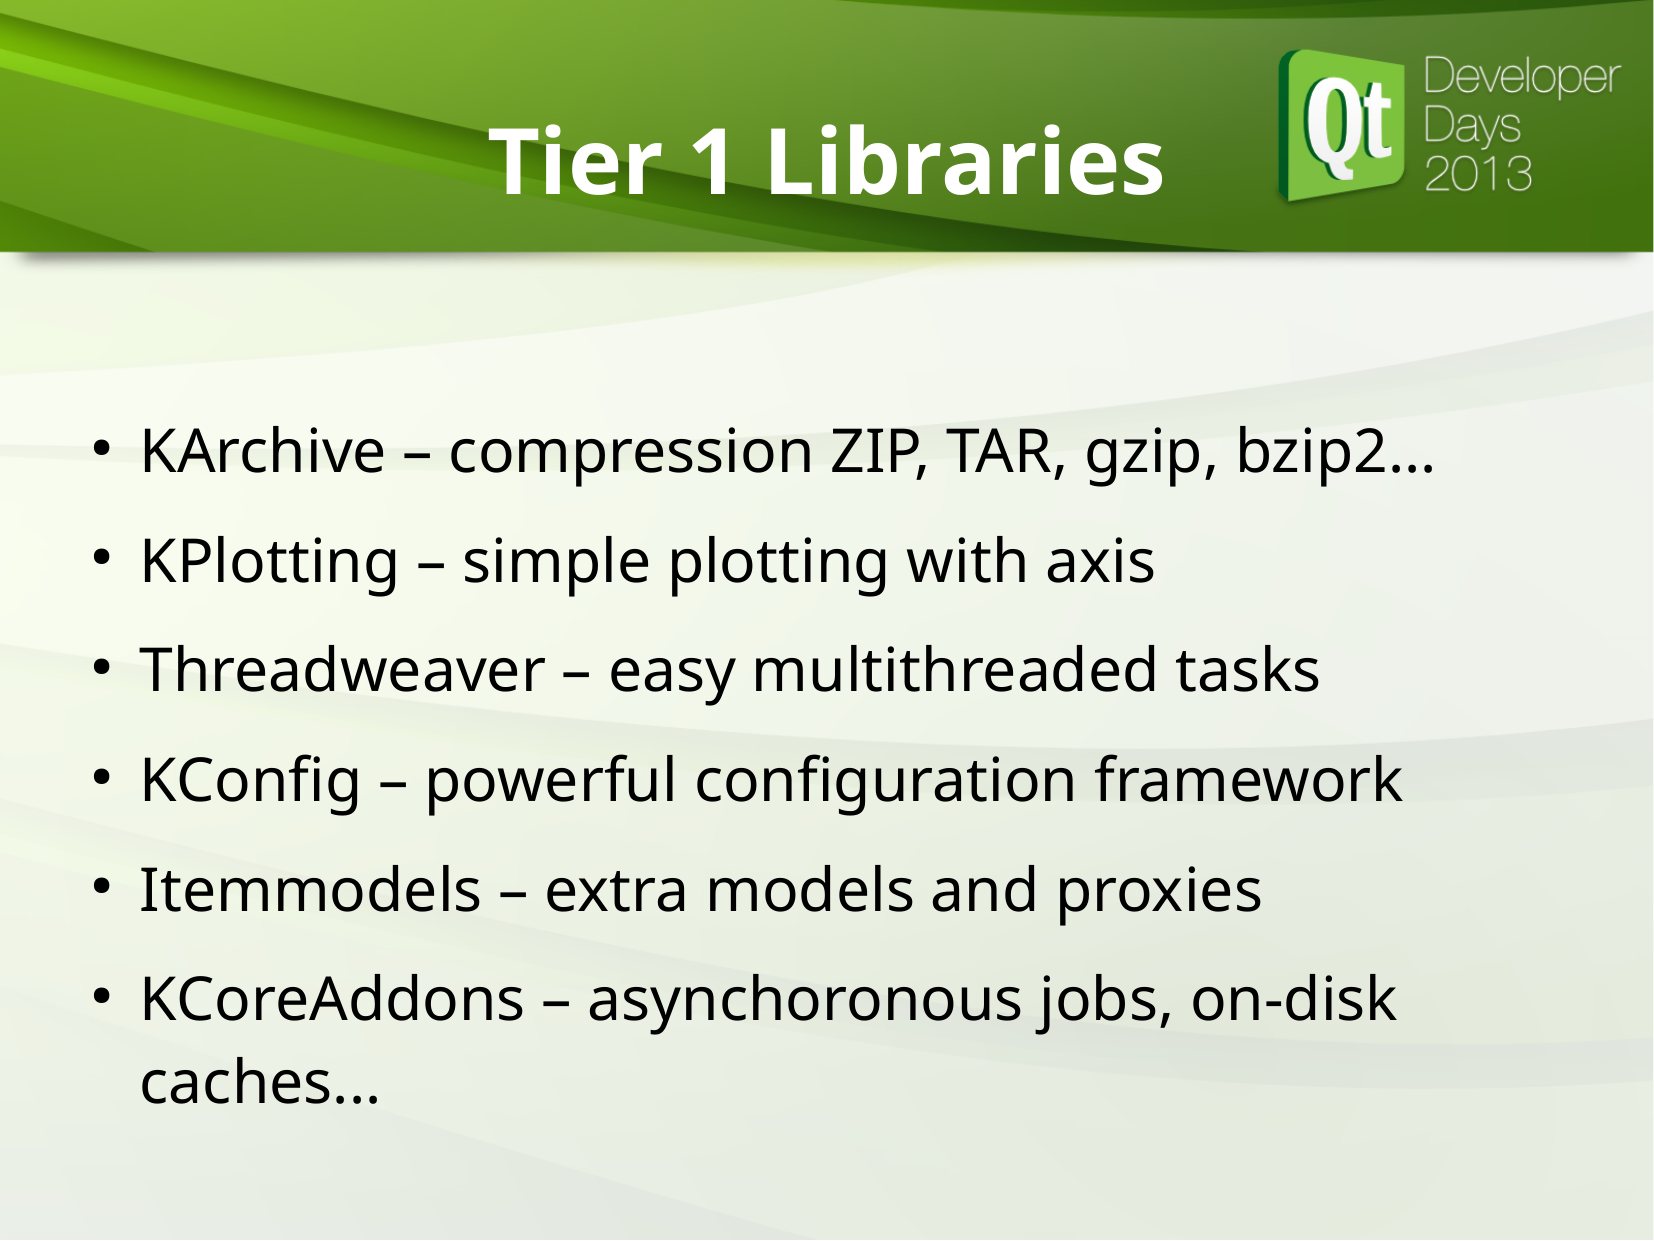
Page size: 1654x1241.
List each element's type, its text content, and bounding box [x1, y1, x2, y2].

title Tier 1 Libraries [82, 55, 1571, 263]
picture [0, 0, 1654, 1240]
list KArchive – compression ZIP, TAR, gzip, bzip2... KPlotting – simple plotting with axis Threadweaver – easy multithreaded tasks KConfig – powerful configuration framework Itemmodels – extra models and proxies KCoreAddons – asynchoronous jobs, on-disk caches... [75, 297, 1576, 1126]
